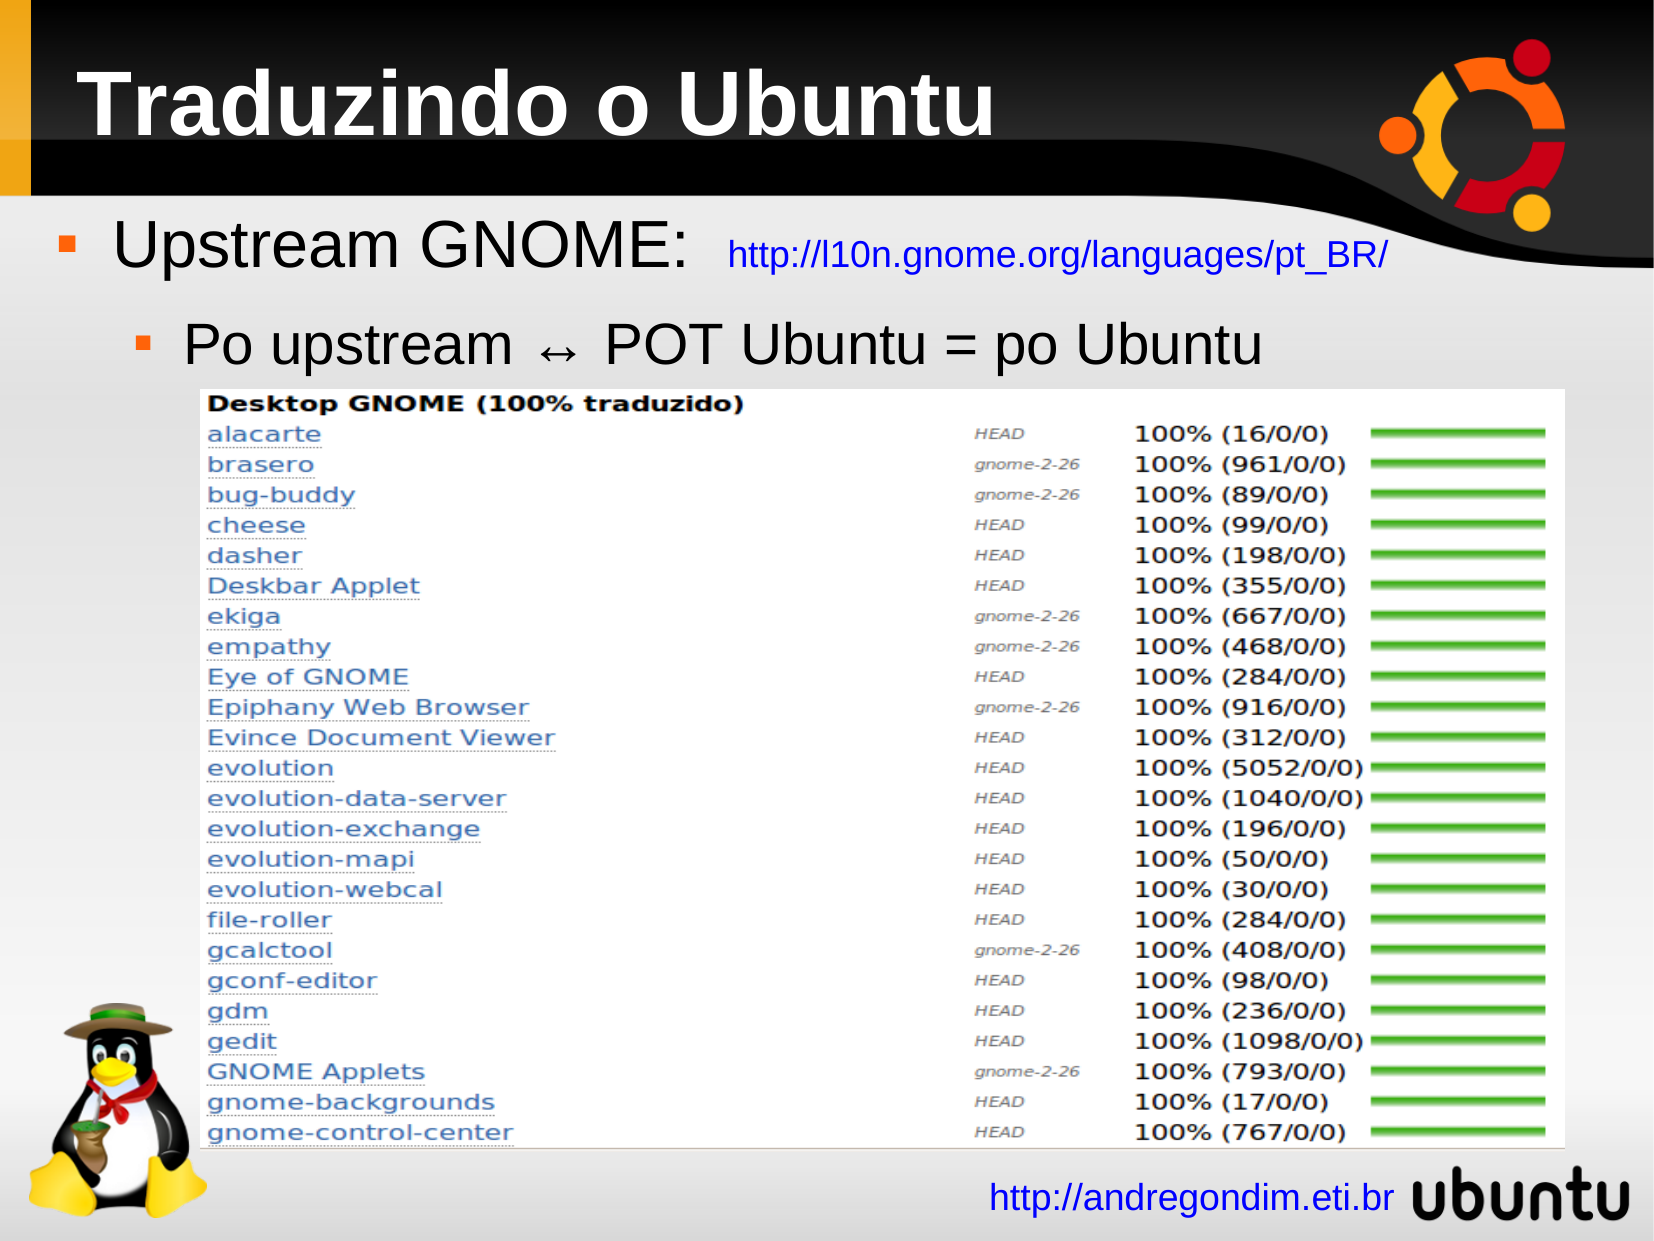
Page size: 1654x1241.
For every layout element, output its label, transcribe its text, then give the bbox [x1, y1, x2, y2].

title Traduzindo o Ubuntu [76, 7, 1565, 200]
list Upstream GNOME: http://l10n.gnome.org/languages/pt_BR/ Po upstream ↔ POT Ubuntu = po Ubuntu [41, 207, 1530, 466]
picture [0, 0, 1654, 1241]
